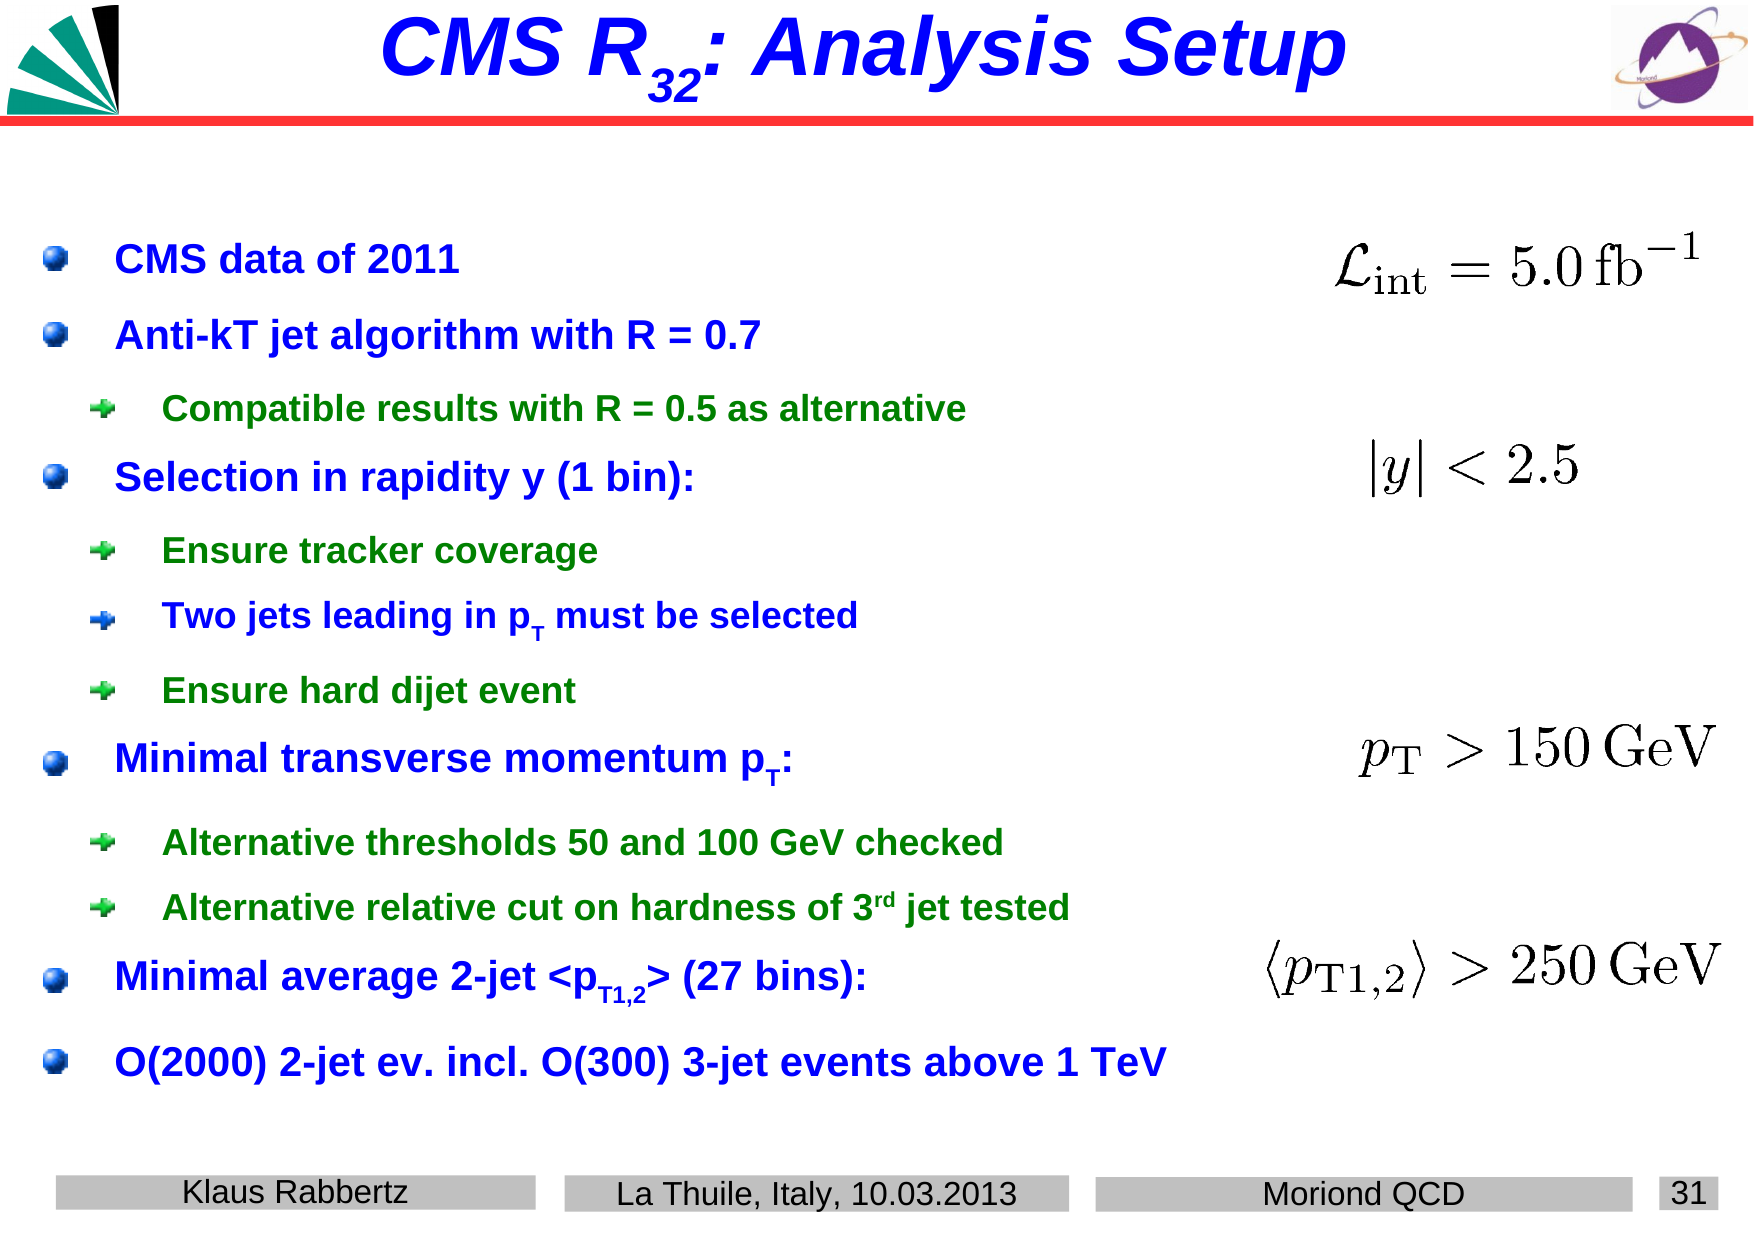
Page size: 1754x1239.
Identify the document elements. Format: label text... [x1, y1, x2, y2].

picture [1355, 432, 1588, 502]
picture [1611, 5, 1748, 110]
title CMS R32: Analysis Setup [123, 0, 1606, 114]
picture [7, 5, 119, 116]
picture [1328, 228, 1708, 299]
picture [1250, 932, 1729, 1003]
list CMS data of 2011 Anti-kT jet algorithm with R = 0.7 Compatible results with R = 0.5 as alternative Selection in rapidity y (1 bin): Ensure tracker coverage Two jets leading in pT must be selected Ensure hard dijet event Minimal transverse momentum pT: Alternative thresholds 50 and 100 GeV checked Alternative relative cut on hardness of 3rd jet tested Minimal average 2-jet <pT1,2> (27 bins): O(2000) 2-jet ev. incl. O(300) 3-jet events above 1 TeV [31, 235, 1394, 1087]
picture [1350, 720, 1724, 785]
